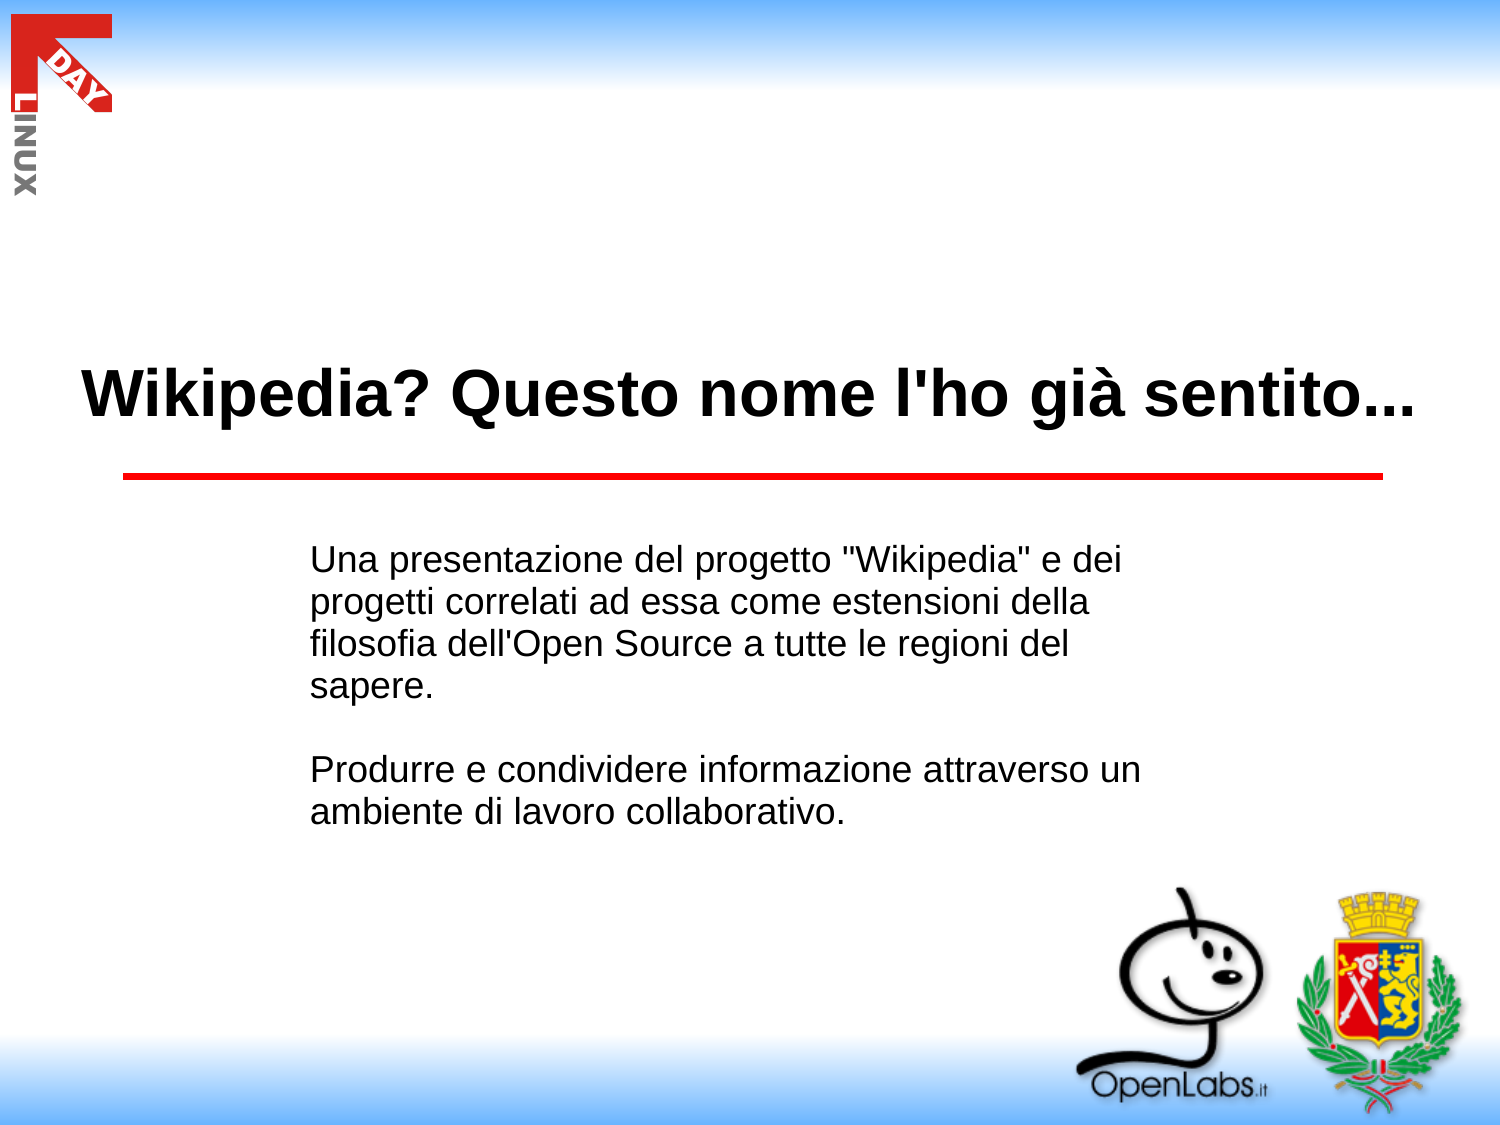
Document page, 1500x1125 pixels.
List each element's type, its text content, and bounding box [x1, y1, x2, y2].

text_box [0, 1034, 1500, 1125]
picture [11, 14, 112, 196]
text_box [0, 0, 1500, 91]
text_box Una presentazione del progetto "Wikipedia" e dei progetti correlati ad essa come estensioni della filosofia dell'Open Source a tutte le regioni del sapere. Produrre e condividere informazione attraverso un ambiente di lavoro collaborativo. [295, 531, 1182, 841]
picture [1071, 882, 1278, 1113]
picture [1293, 888, 1473, 1124]
text_box Wikipedia? Questo nome l'ho già sentito... [71, 356, 1429, 432]
